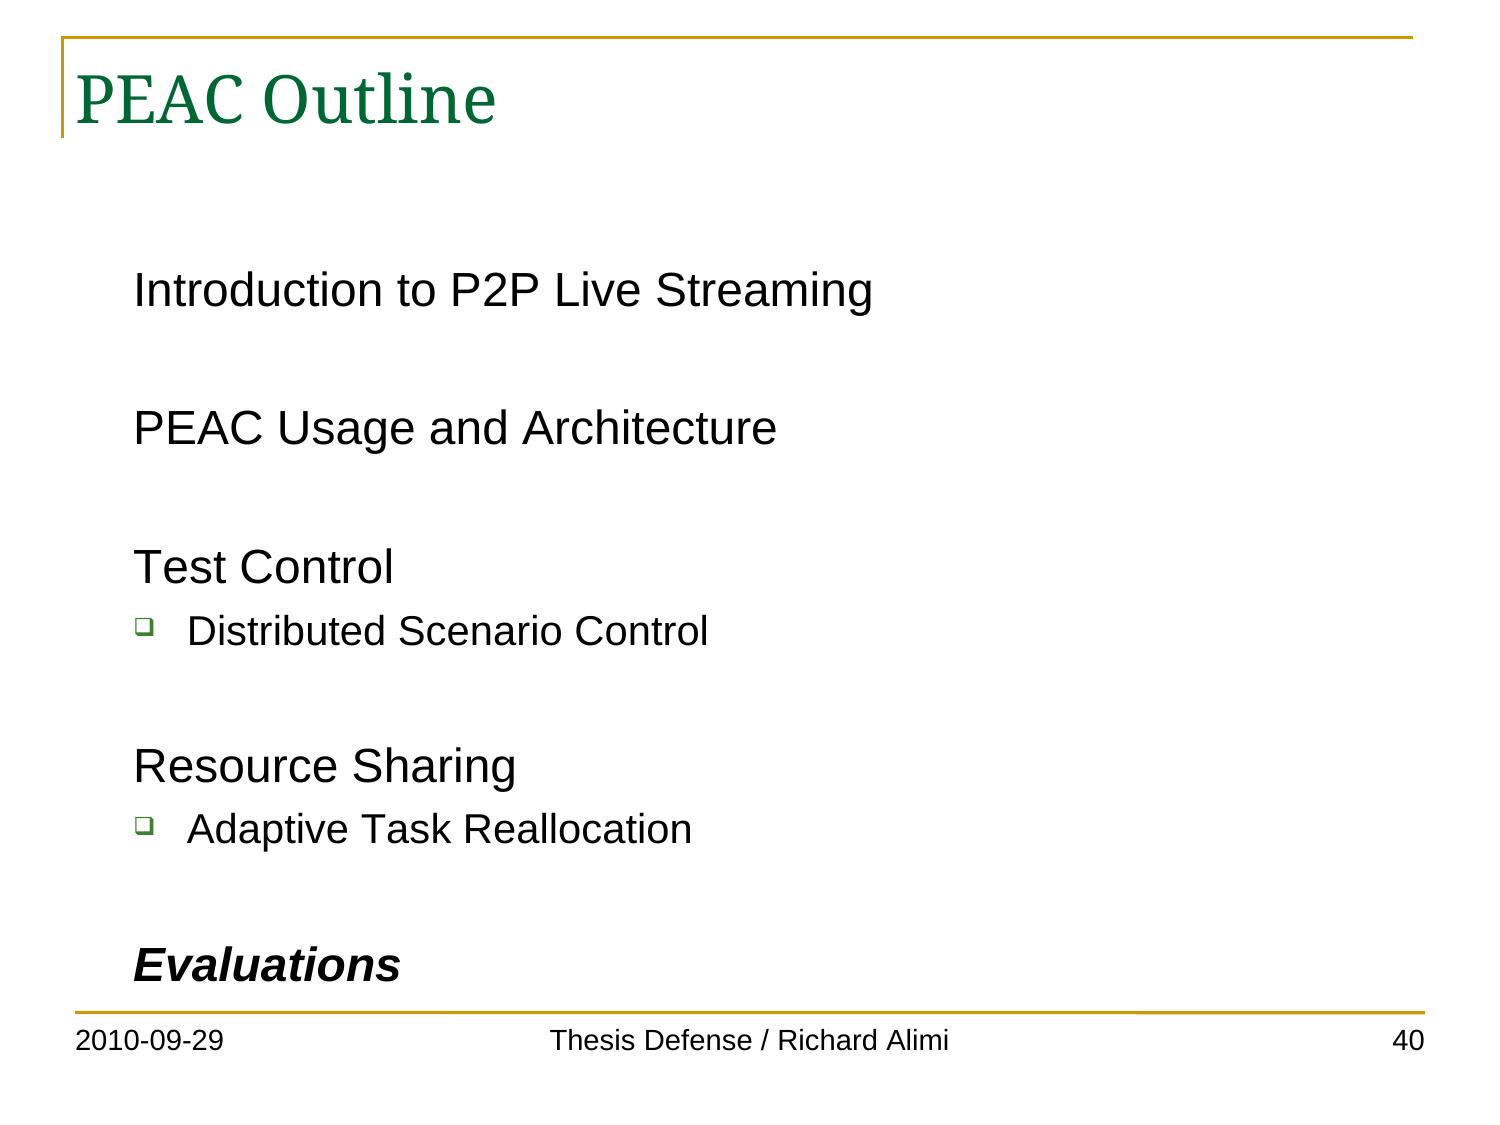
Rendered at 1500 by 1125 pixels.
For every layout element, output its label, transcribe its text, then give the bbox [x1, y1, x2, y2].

list Introduction to P2P Live Streaming PEAC Usage and Architecture Test Control Distributed Scenario Control Resource Sharing Adaptive Task Reallocation Evaluations [77, 262, 1425, 992]
title PEAC Outline [75, 52, 1425, 143]
